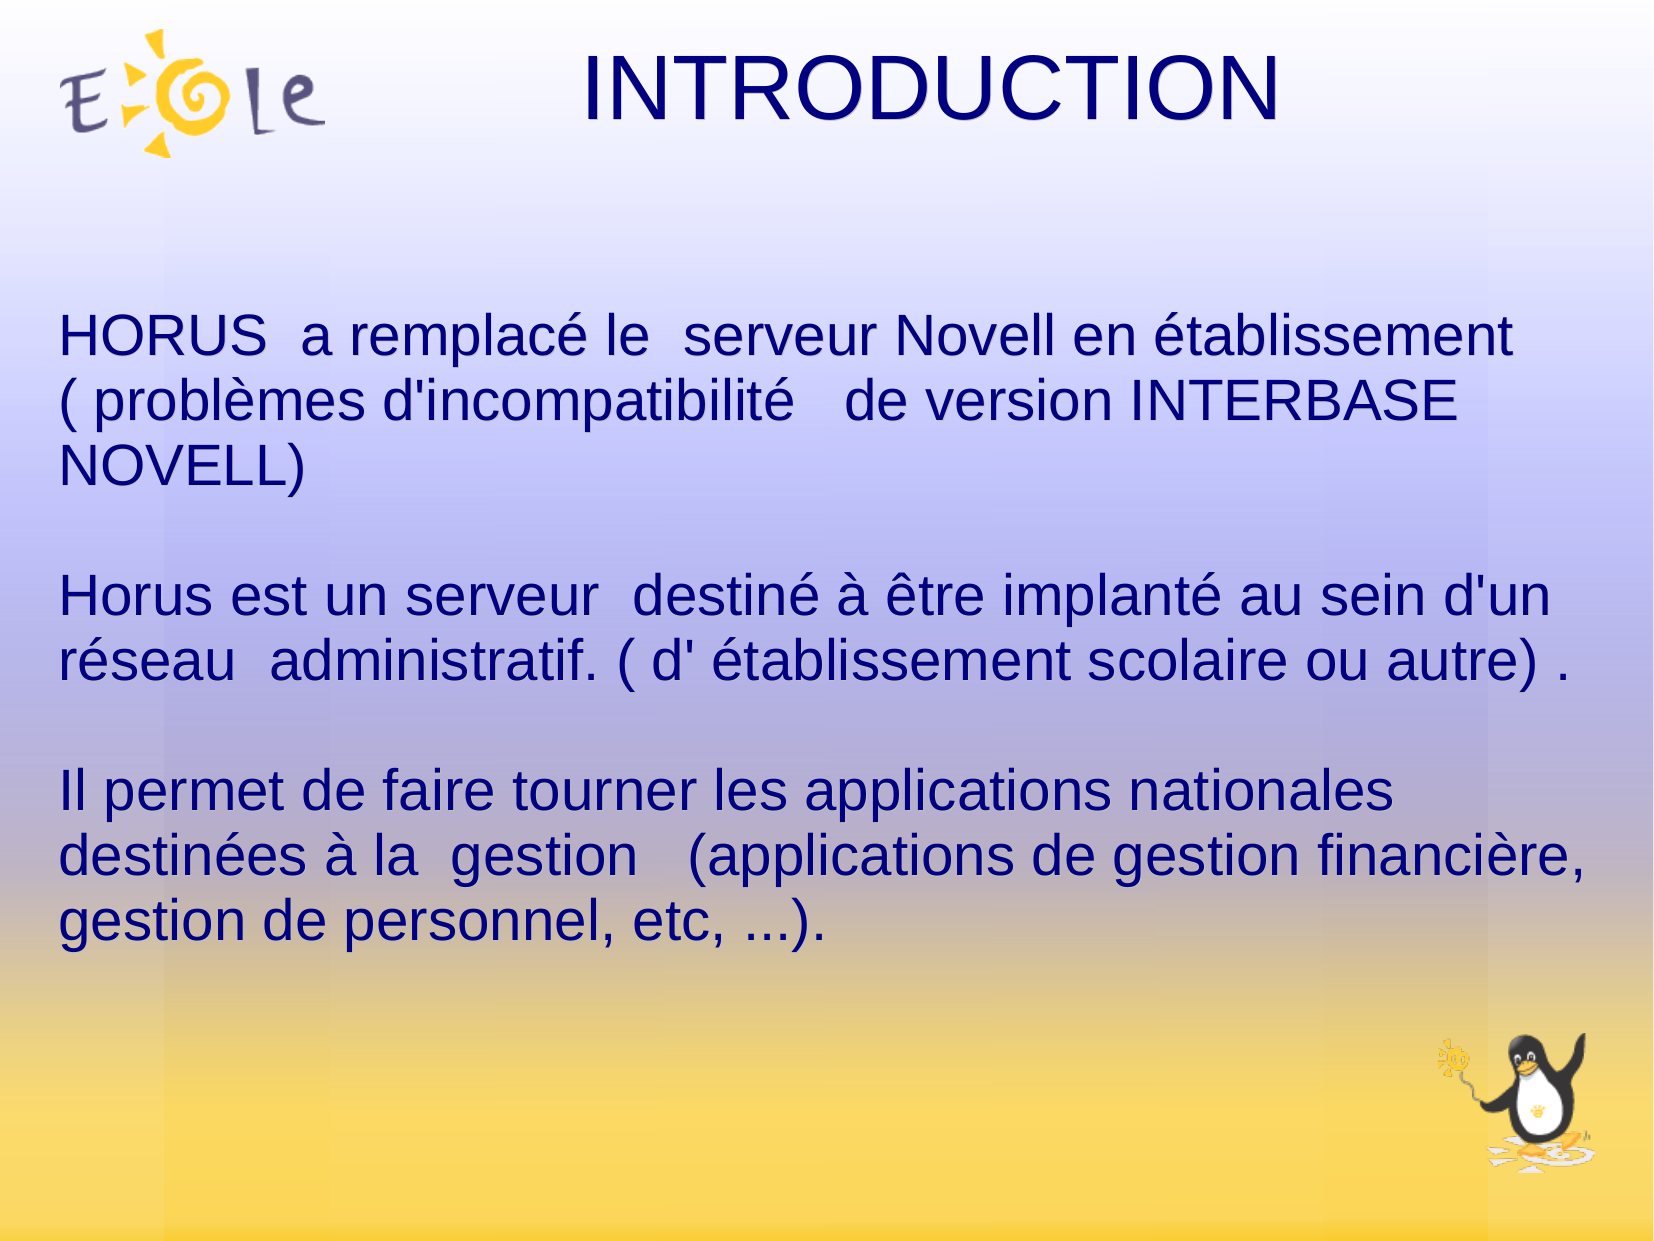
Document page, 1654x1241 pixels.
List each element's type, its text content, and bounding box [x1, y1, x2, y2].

text_box HORUS a remplacé le serveur Novell en établissement ( problèmes d'incompatibilité de version INTERBASE NOVELL) Horus est un serveur destiné à être implanté au sein d'un réseau administratif. ( d' établissement scolaire ou autre) . Il permet de faire tourner les applications nationales destinées à la gestion (applications de gestion financière, gestion de personnel, etc, ...). [43, 295, 1625, 1182]
text_box INTRODUCTION [566, 29, 1300, 159]
picture [0, 0, 1654, 1241]
